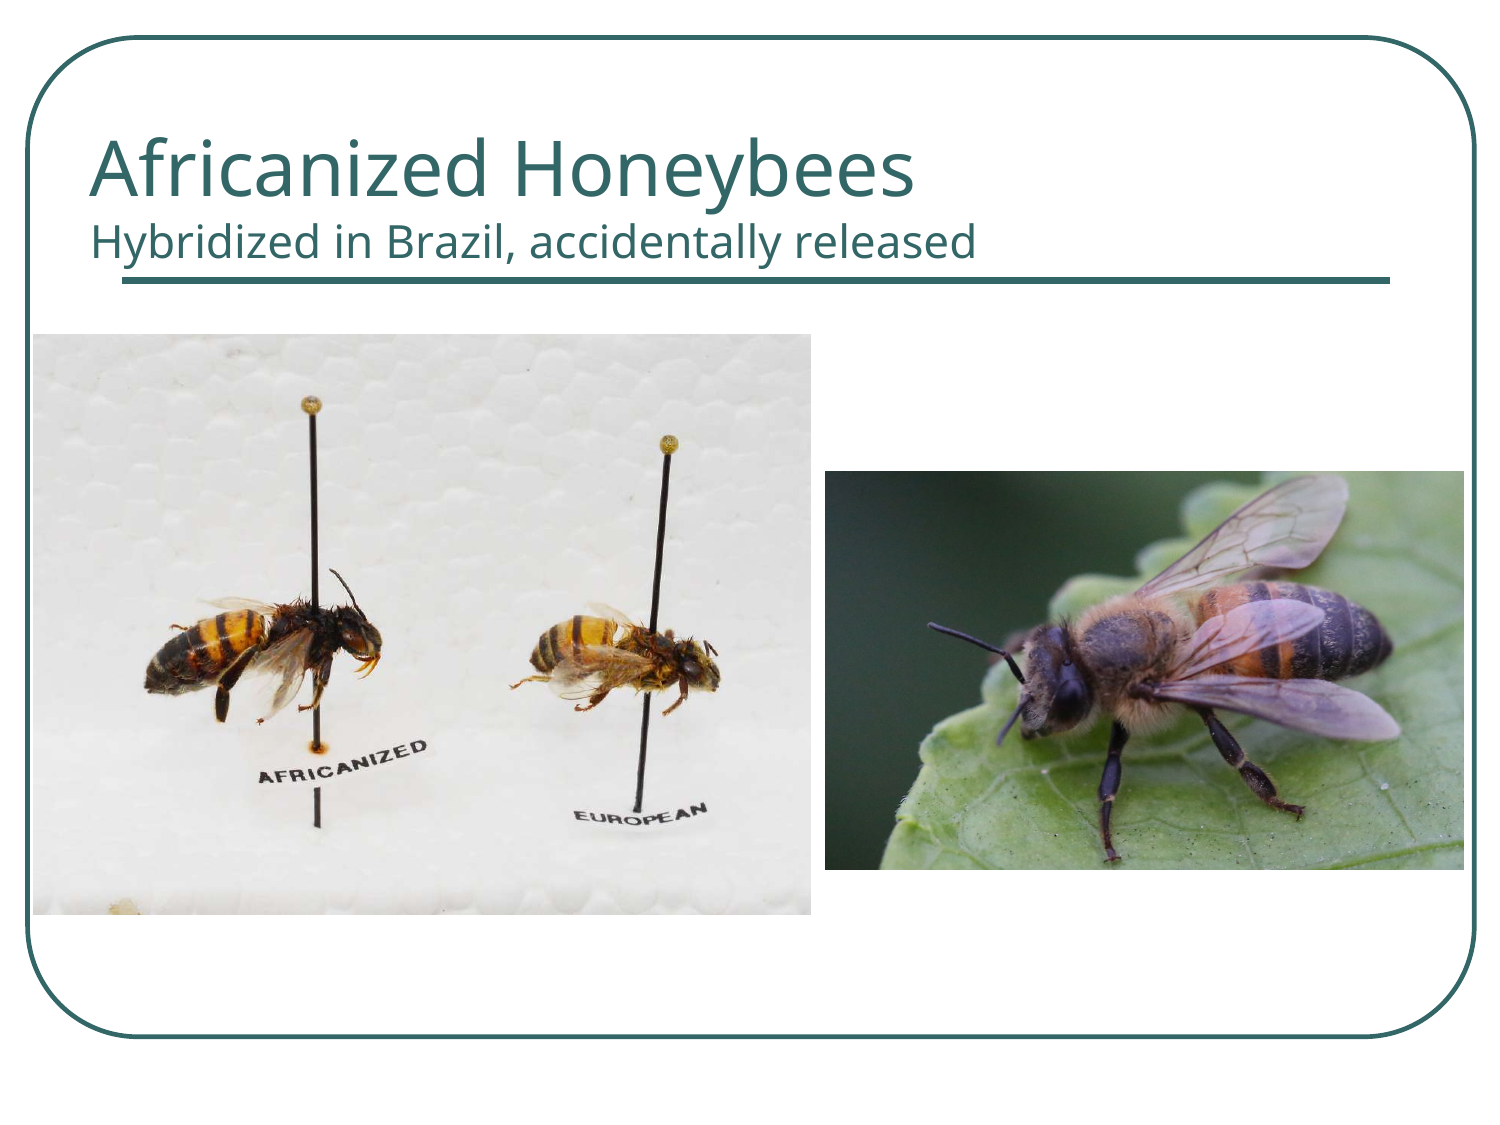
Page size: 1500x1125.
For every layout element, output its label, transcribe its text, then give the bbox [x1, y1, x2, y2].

picture [33, 334, 811, 916]
title Africanized Honeybees Hybridized in Brazil, accidentally released [74, 87, 1388, 275]
picture [825, 471, 1464, 871]
